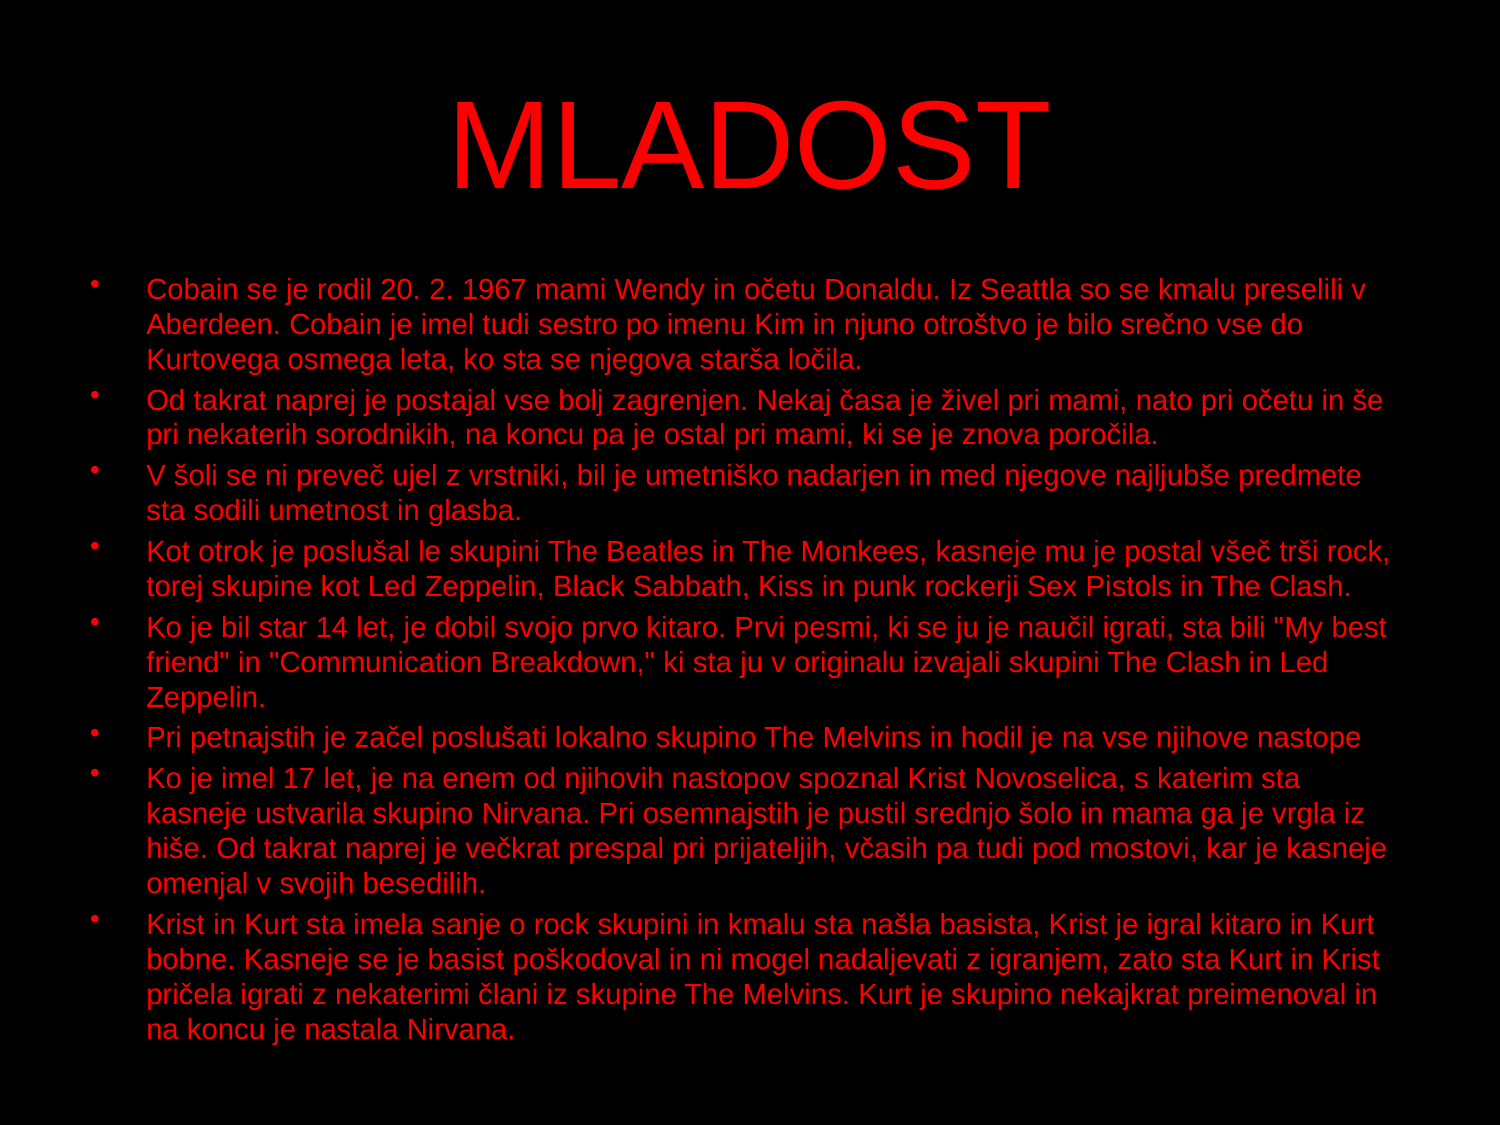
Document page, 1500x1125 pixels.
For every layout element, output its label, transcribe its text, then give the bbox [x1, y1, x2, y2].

title MLADOST [75, 45, 1425, 233]
list Cobain se je rodil 20. 2. 1967 mami Wendy in očetu Donaldu. Iz Seattla so se kmalu preselili v Aberdeen. Cobain je imel tudi sestro po imenu Kim in njuno otroštvo je bilo srečno vse do Kurtovega osmega leta, ko sta se njegova starša ločila. Od takrat naprej je postajal vse bolj zagrenjen. Nekaj časa je živel pri mami, nato pri očetu in še pri nekaterih sorodnikih, na koncu pa je ostal pri mami, ki se je znova poročila. V šoli se ni preveč ujel z vrstniki, bil je umetniško nadarjen in med njegove najljubše predmete sta sodili umetnost in glasba. Kot otrok je poslušal le skupini The Beatles in The Monkees, kasneje mu je postal všeč trši rock, torej skupine kot Led Zeppelin, Black Sabbath, Kiss in punk rockerji Sex Pistols in The Clash. Ko je bil star 14 let, je dobil svojo prvo kitaro. Prvi pesmi, ki se ju je naučil igrati, sta bili "My best friend" in "Communication Breakdown," ki sta ju v originalu izvajali skupini The Clash in Led Zeppelin. Pri petnajstih je začel poslušati lokalno skupino The Melvins in hodil je na vse njihove nastope Ko je imel 17 let, je na enem od njihovih nastopov spoznal Krist Novoselica, s katerim sta kasneje ustvarila skupino Nirvana. Pri osemnajstih je pustil srednjo šolo in mama ga je vrgla iz hiše. Od takrat naprej je večkrat prespal pri prijateljih, včasih pa tudi pod mostovi, kar je kasneje omenjal v svojih besedilih. Krist in Kurt sta imela sanje o rock skupini in kmalu sta našla basista, Krist je igral kitaro in Kurt bobne. Kasneje se je basist poškodoval in ni mogel nadaljevati z igranjem, zato sta Kurt in Krist pričela igrati z nekaterimi člani iz skupine The Melvins. Kurt je skupino nekajkrat preimenoval in na koncu je nastala Nirvana. [75, 262, 1425, 1005]
